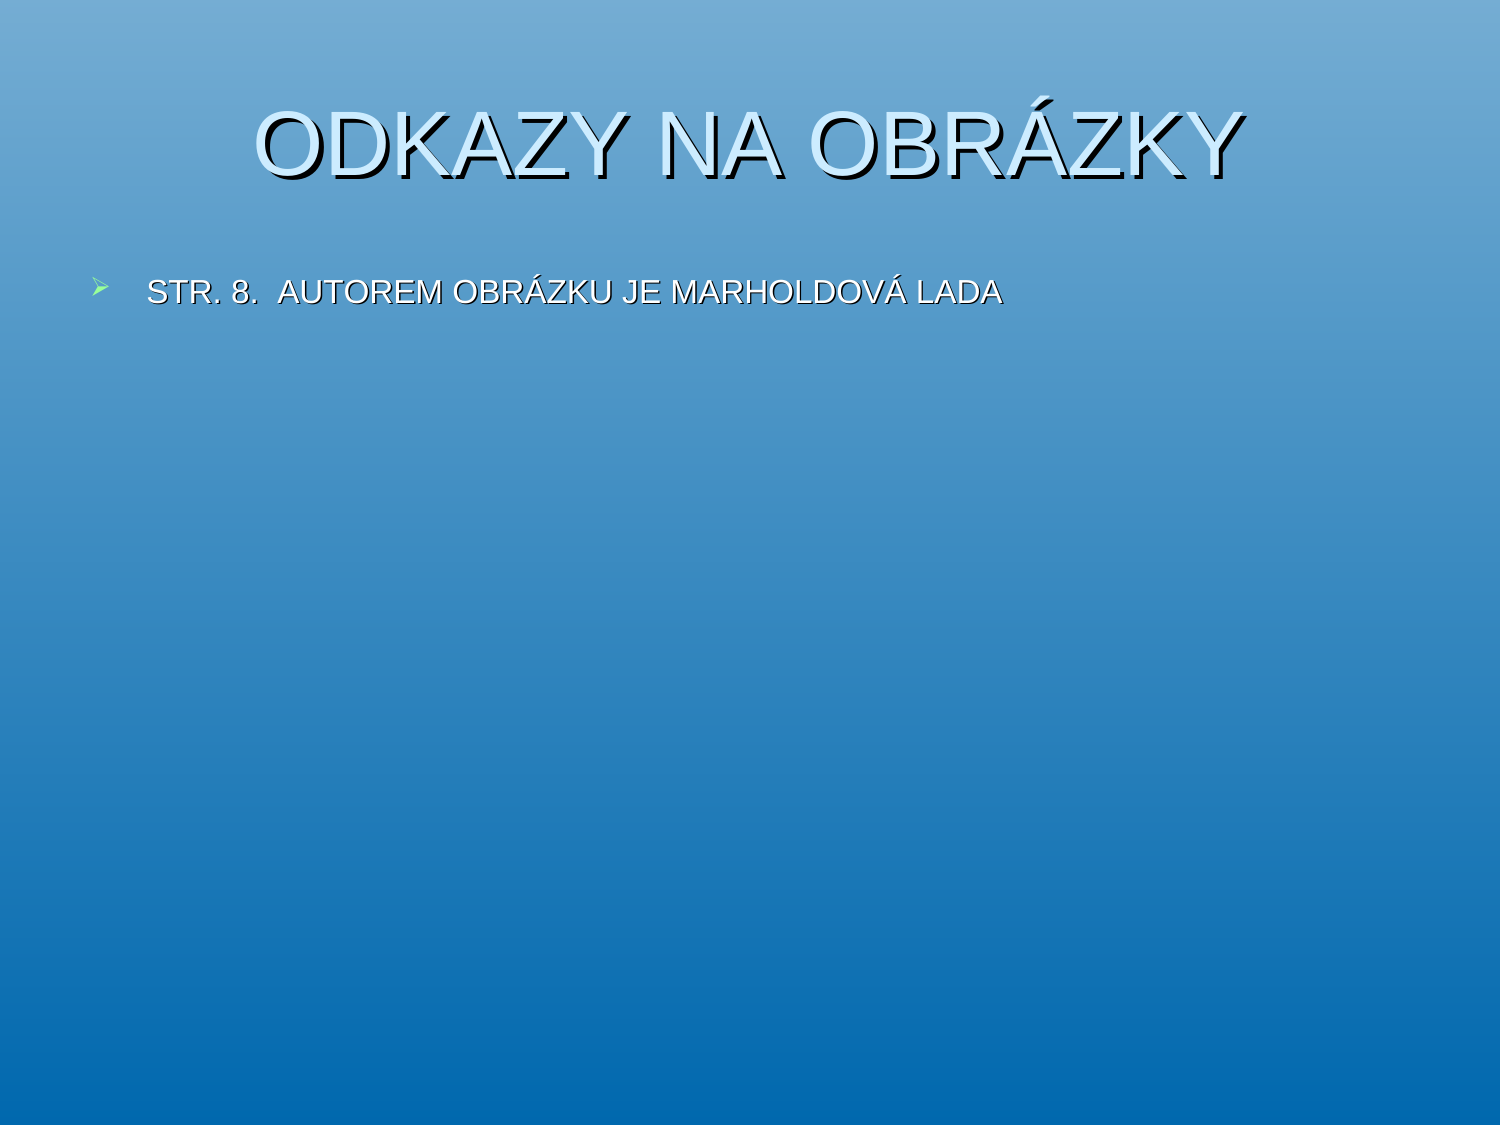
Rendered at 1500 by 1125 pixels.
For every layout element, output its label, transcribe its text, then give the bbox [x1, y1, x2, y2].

list STR. 8. AUTOREM OBRÁZKU JE MARHOLDOVÁ LADA [75, 262, 1426, 1006]
title ODKAZY NA OBRÁZKY [75, 45, 1426, 233]
